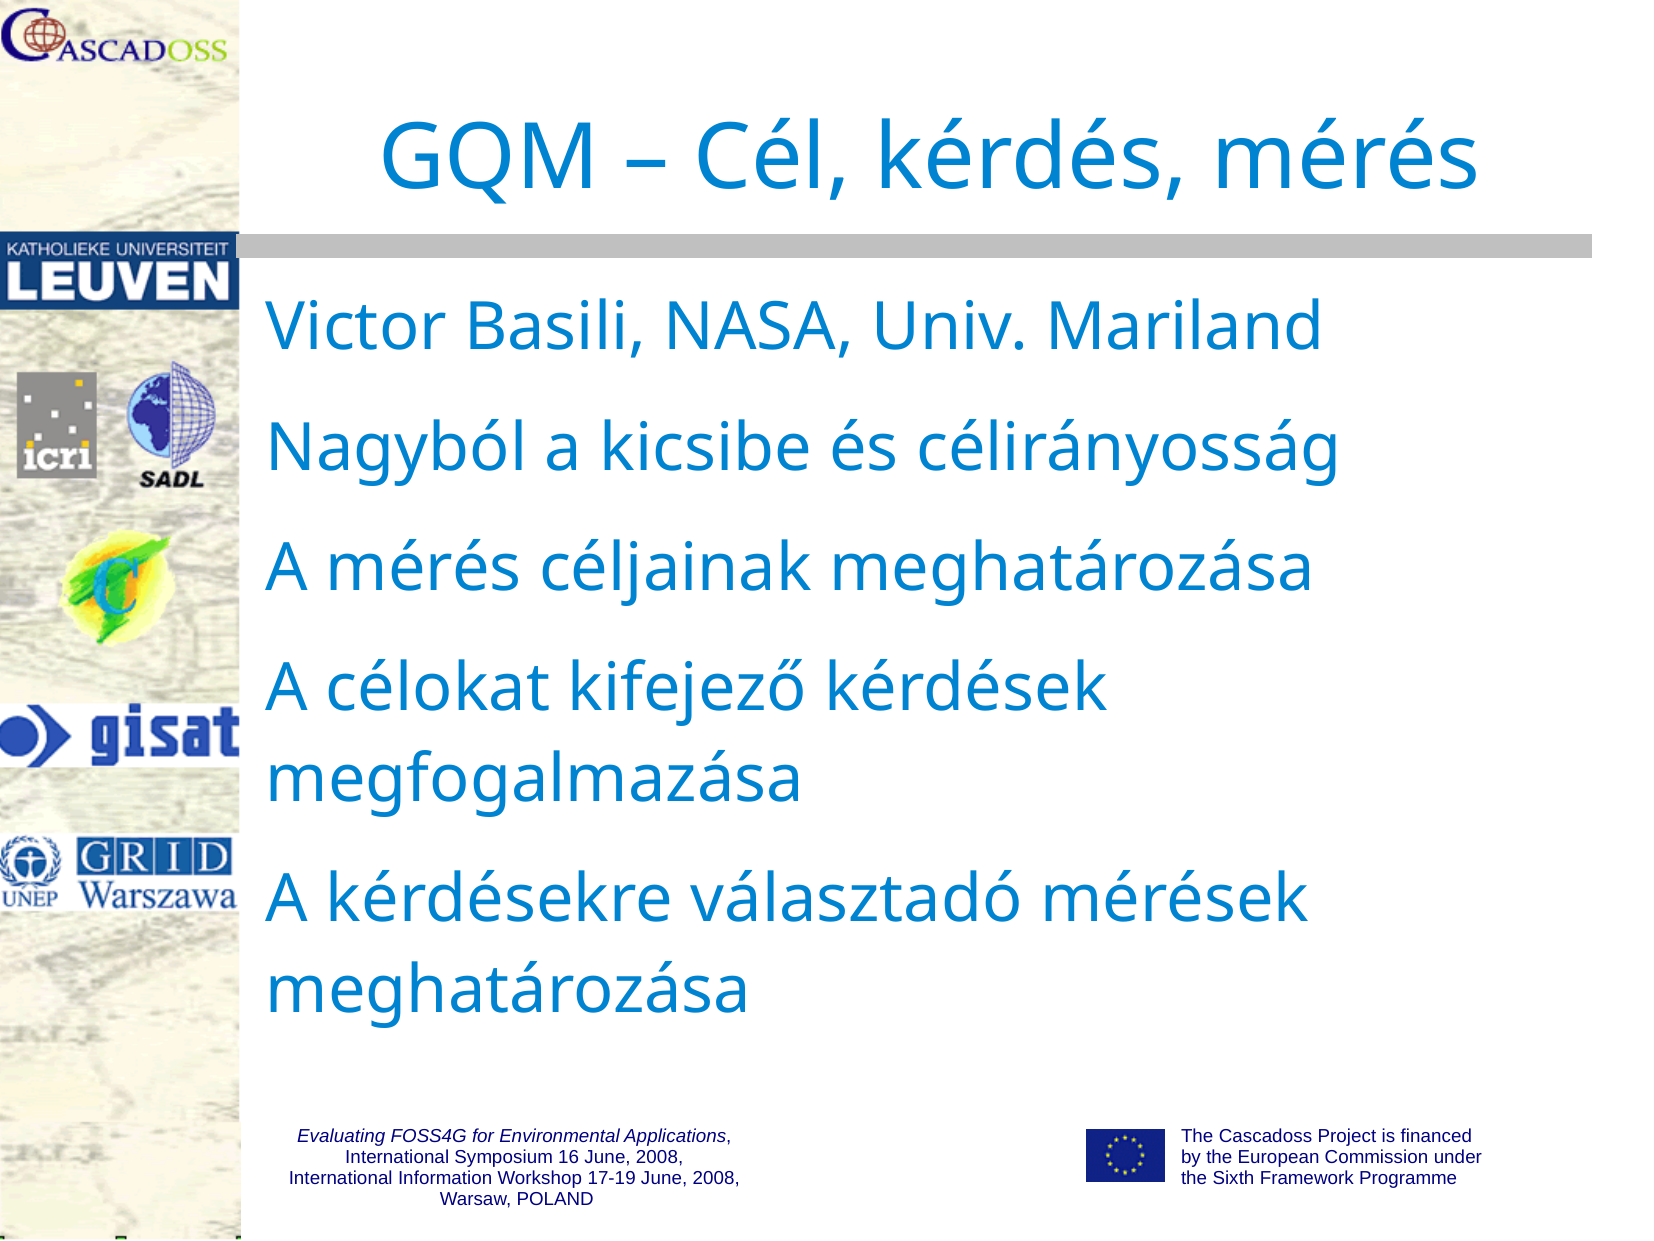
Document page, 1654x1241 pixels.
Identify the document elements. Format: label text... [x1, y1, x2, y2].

picture [0, 0, 241, 1241]
list Victor Basili, NASA, Univ. Mariland Nagyból a kicsibe és célirányosság A mérés céljainak meghatározása A célokat kifejező kérdések megfogalmazása A kérdésekre választadó mérések meghatározása [265, 278, 1571, 920]
title GQM – Cél, kérdés, mérés [236, 49, 1625, 257]
picture [1086, 1129, 1165, 1182]
